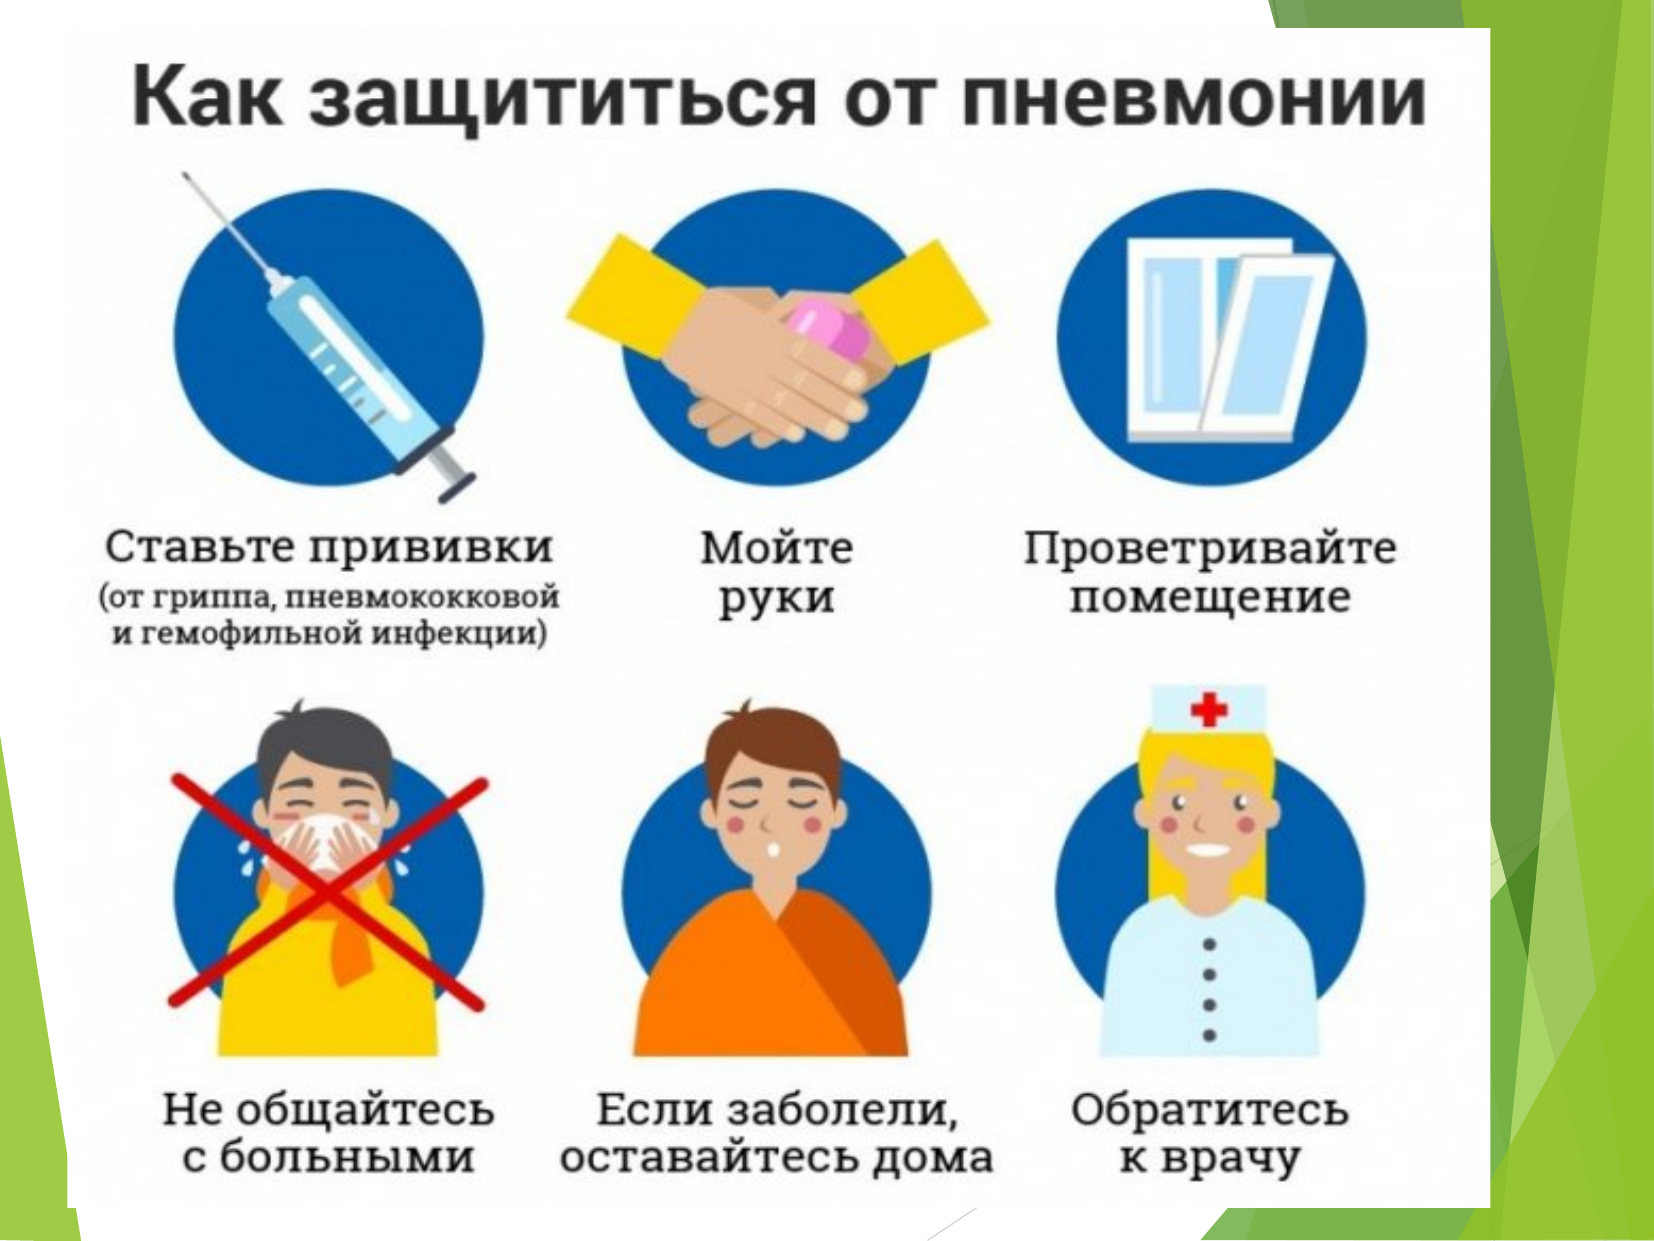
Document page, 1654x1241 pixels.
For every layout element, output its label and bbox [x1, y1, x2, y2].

picture [67, 28, 1491, 1208]
